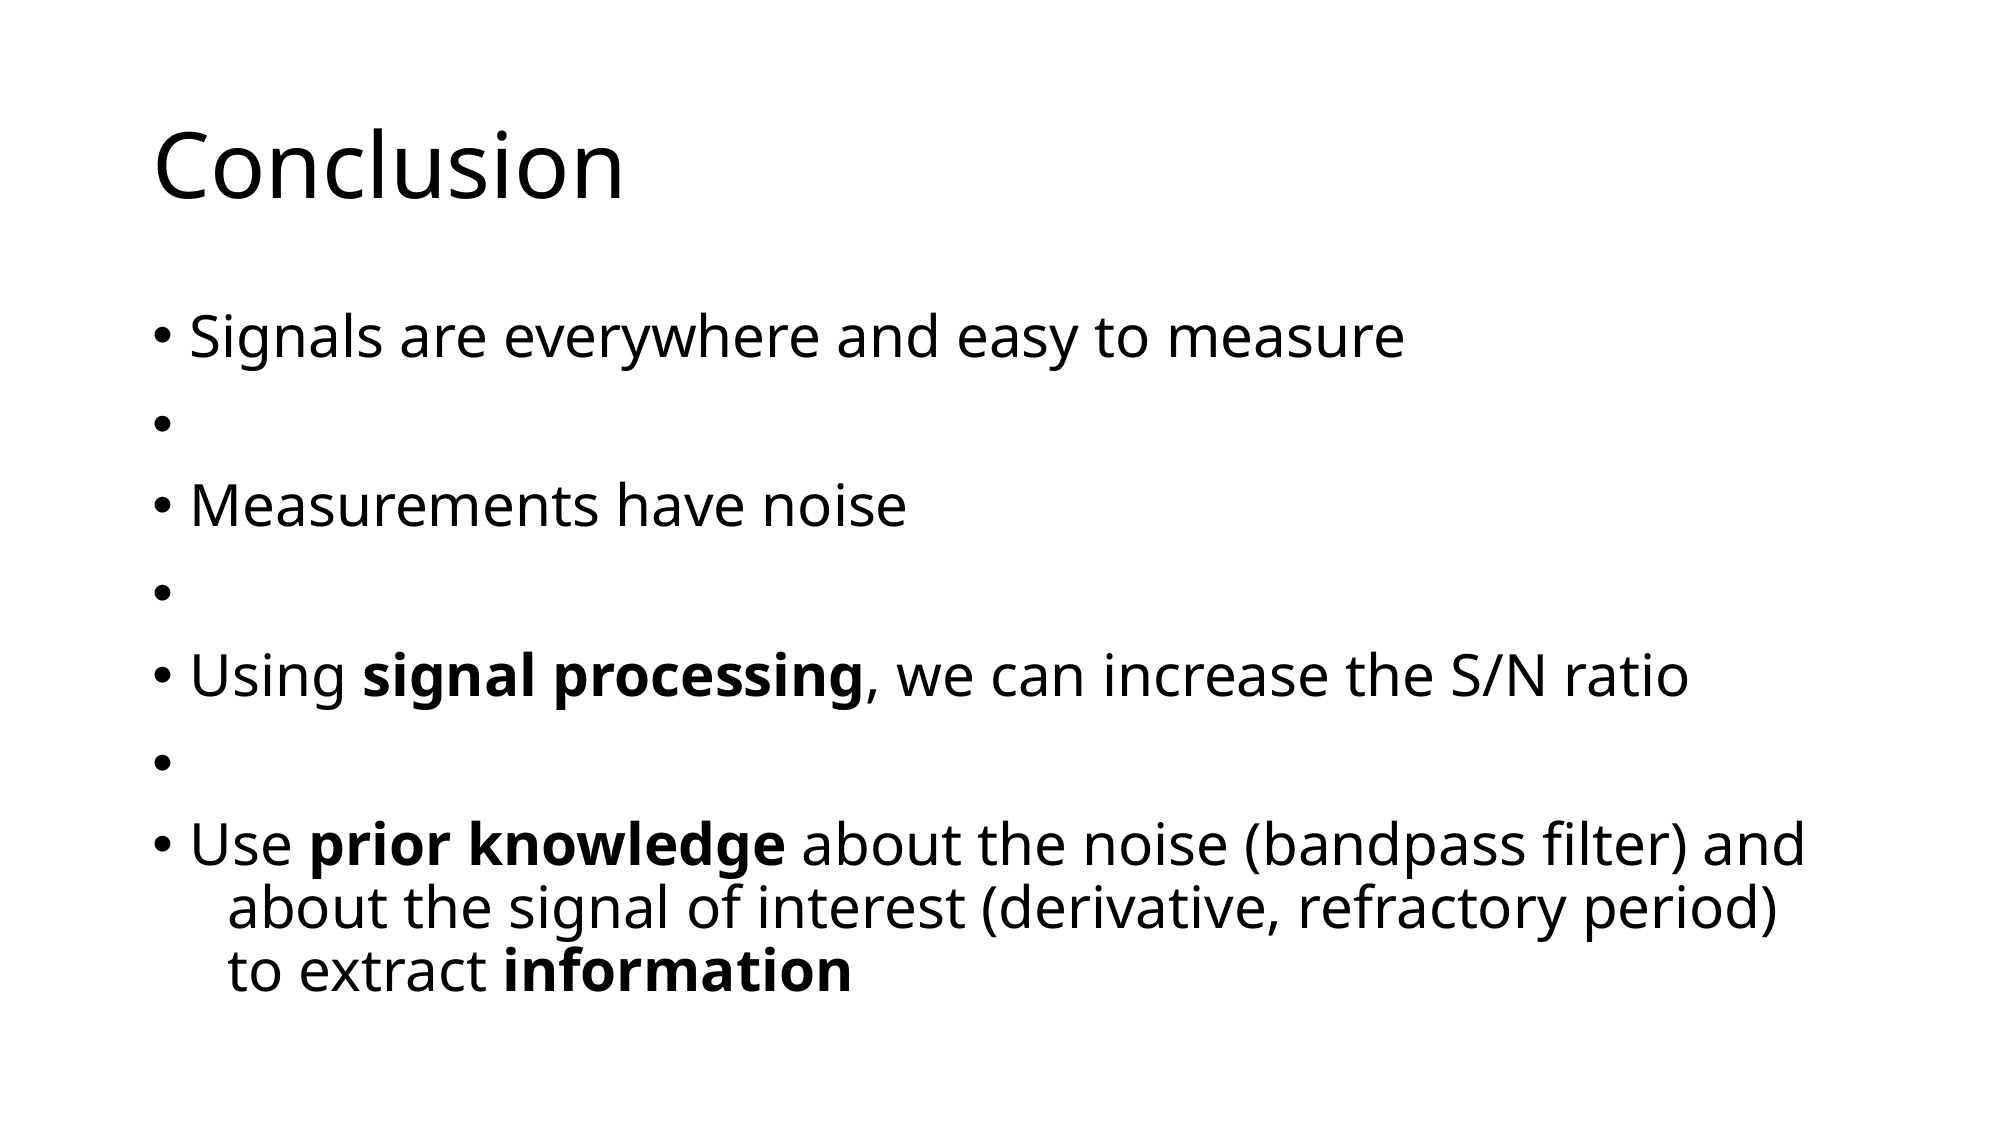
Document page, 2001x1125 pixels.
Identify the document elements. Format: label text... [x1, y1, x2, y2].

title Conclusion [137, 59, 1863, 278]
list Signals are everywhere and easy to measure Measurements have noise Using signal processing, we can increase the S/N ratio Use prior knowledge about the noise (bandpass filter) and about the signal of interest (derivative, refractory period) to extract information [137, 299, 1863, 1014]
